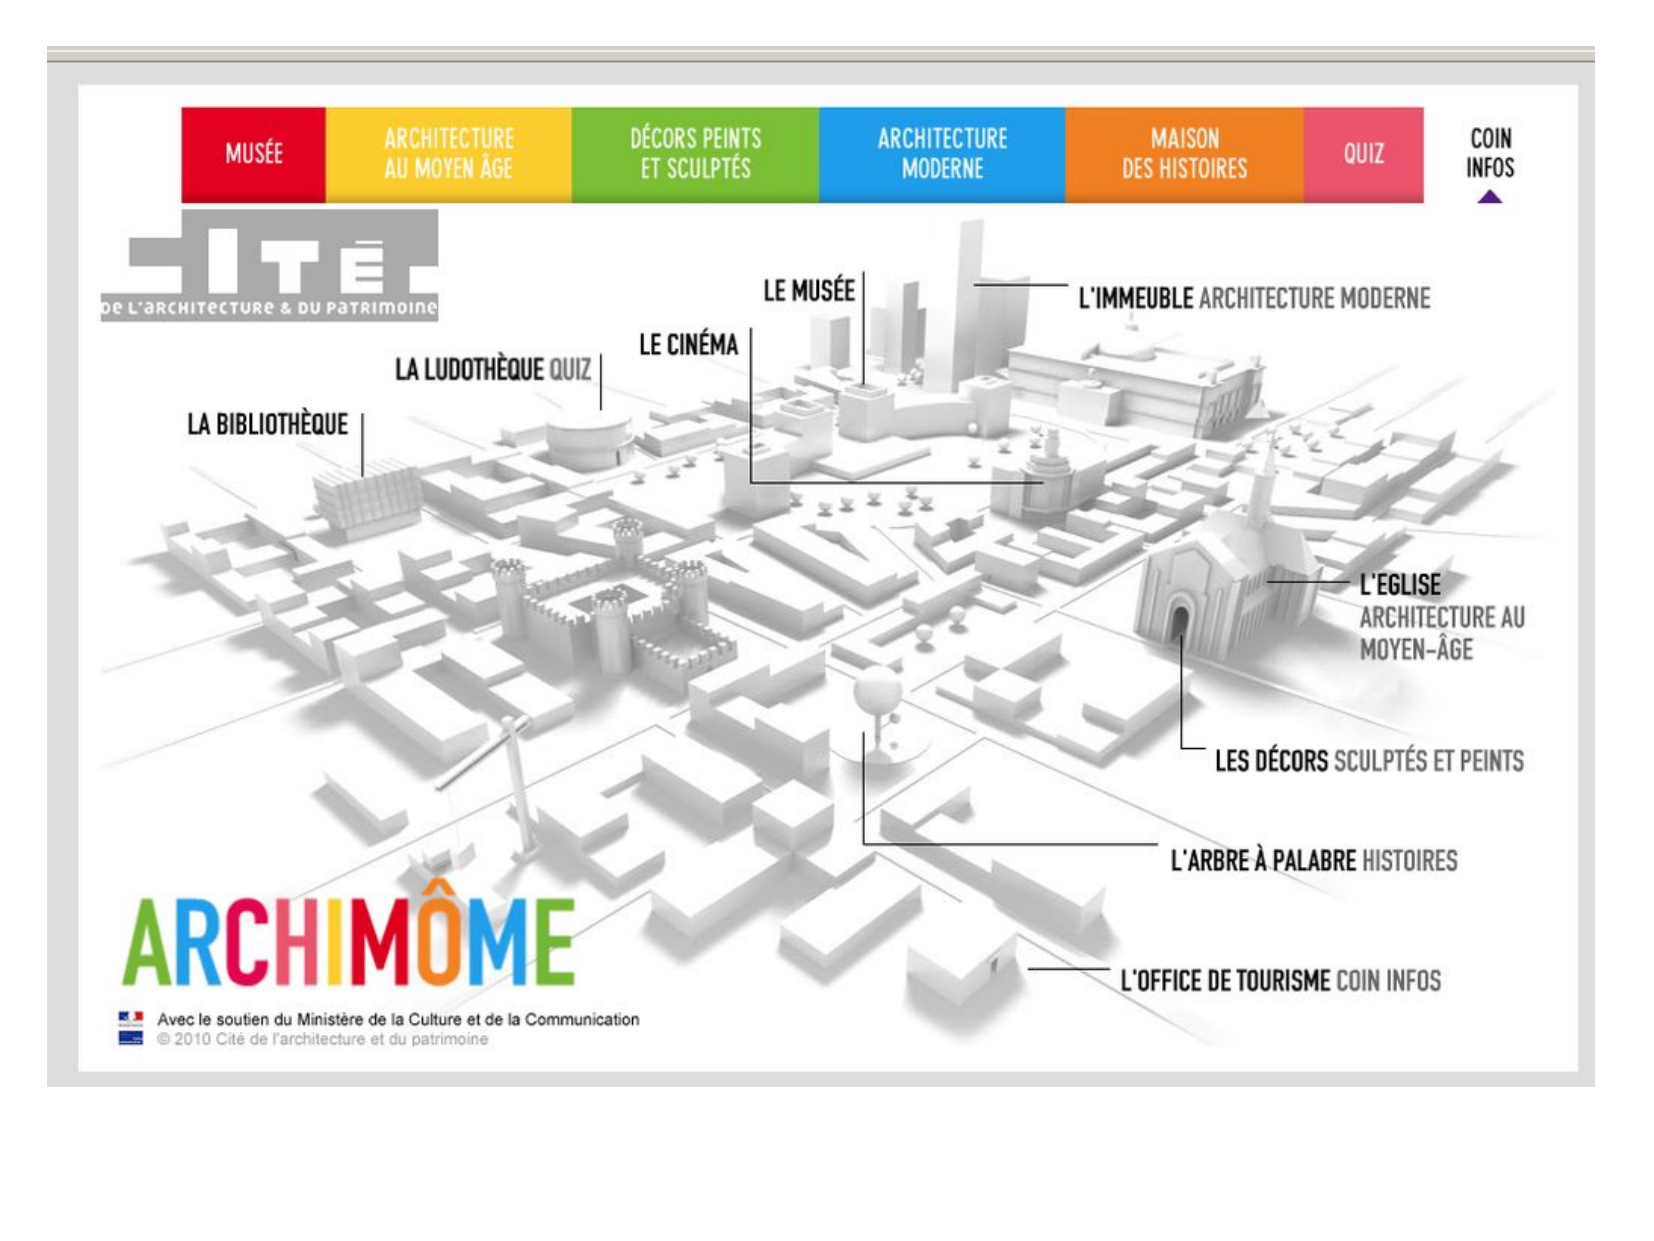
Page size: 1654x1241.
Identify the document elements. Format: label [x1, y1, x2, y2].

picture [47, 46, 1595, 1087]
